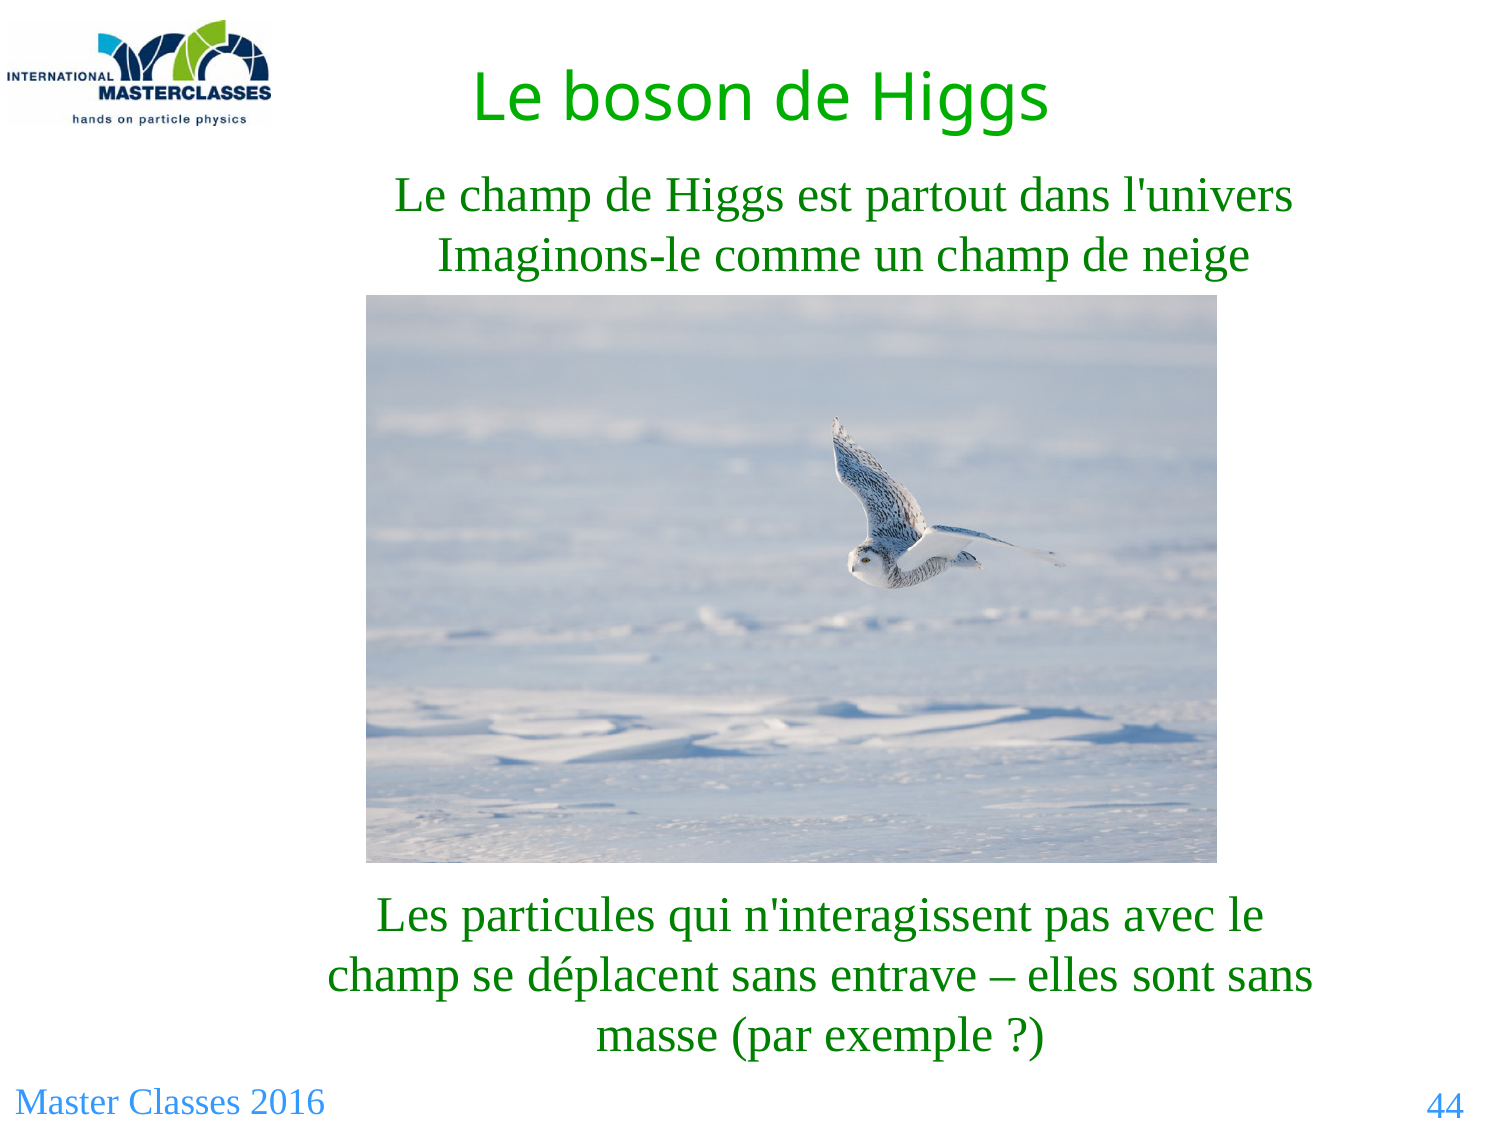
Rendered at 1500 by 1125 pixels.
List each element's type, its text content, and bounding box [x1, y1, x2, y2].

picture [2, 10, 259, 130]
title Le boson de Higgs [259, 0, 1263, 188]
picture [366, 295, 1217, 863]
text_box Les particules qui n'interagissent pas avec le champ se déplacent sans entrave – elles sont sans masse (par exemple ?) [301, 873, 1341, 1087]
text_box Le champ de Higgs est partout dans l'univers Imaginons-le comme un champ de neige [354, 153, 1335, 289]
